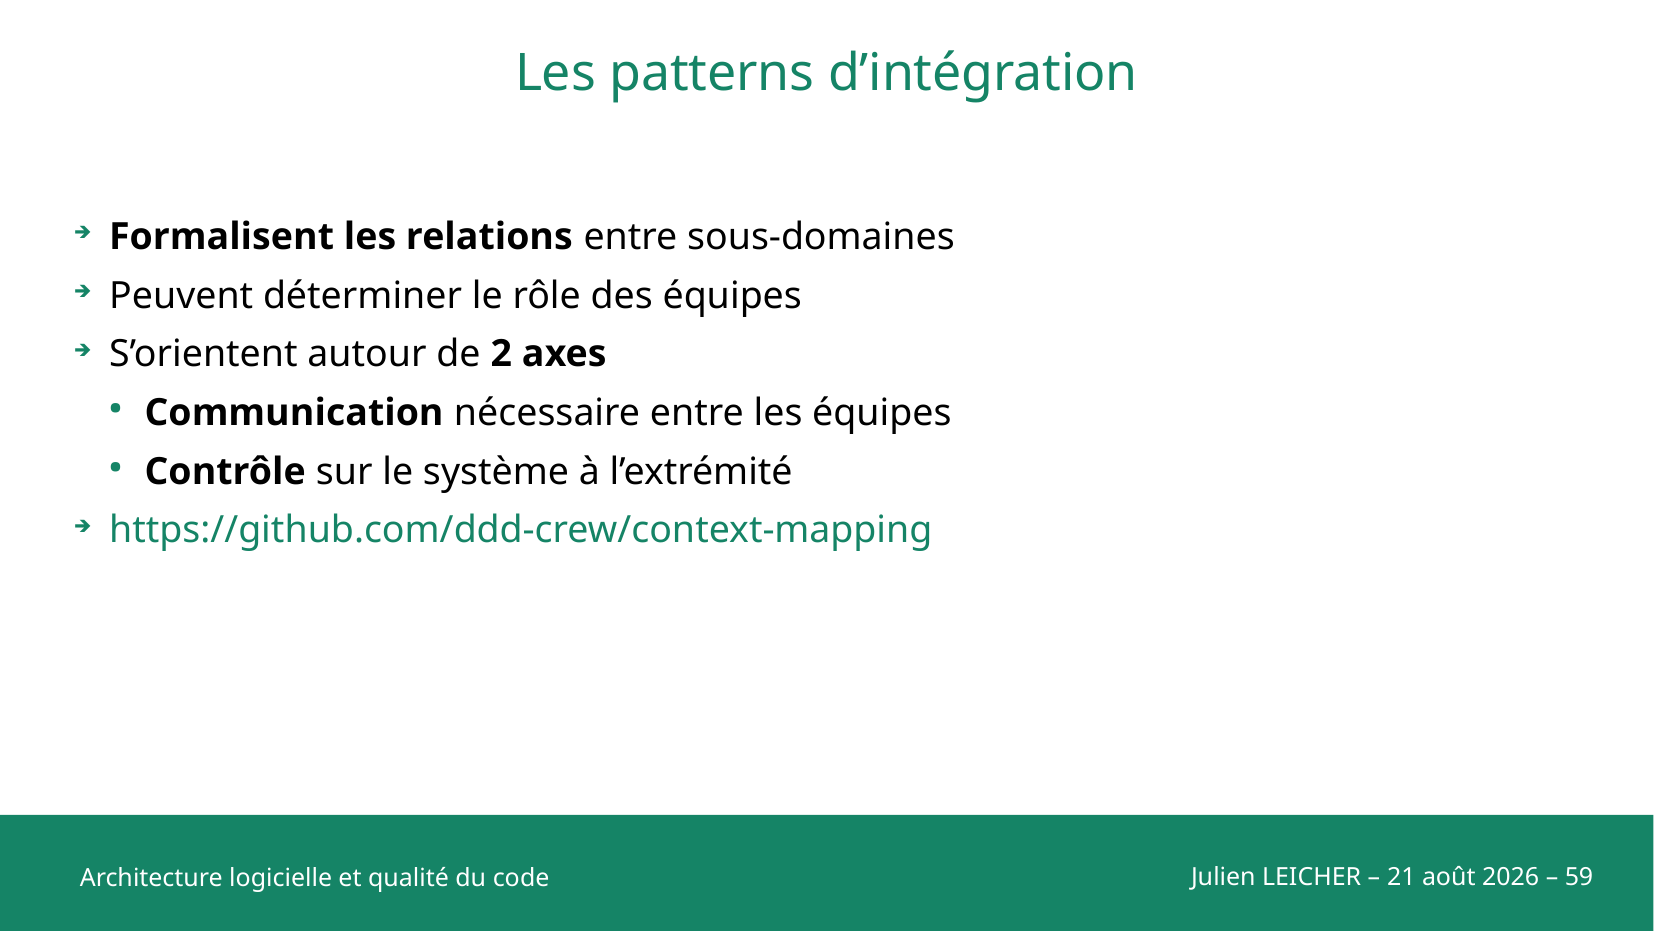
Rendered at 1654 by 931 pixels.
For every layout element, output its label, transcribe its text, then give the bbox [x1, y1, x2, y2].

text_box Julien LEICHER – 4 mars 2022 – <numéro> [0, 814, 1654, 931]
text_box Architecture logicielle et qualité du code [64, 852, 798, 898]
text_box Formalisent les relations entre sous-domaines Peuvent déterminer le rôle des équipes S’orientent autour de 2 axes Communication nécessaire entre les équipes Contrôle sur le système à l’extrémité https://github.com/ddd-crew/context-mapping [59, 194, 1595, 678]
text_box Les patterns d’intégration [0, 27, 1654, 113]
